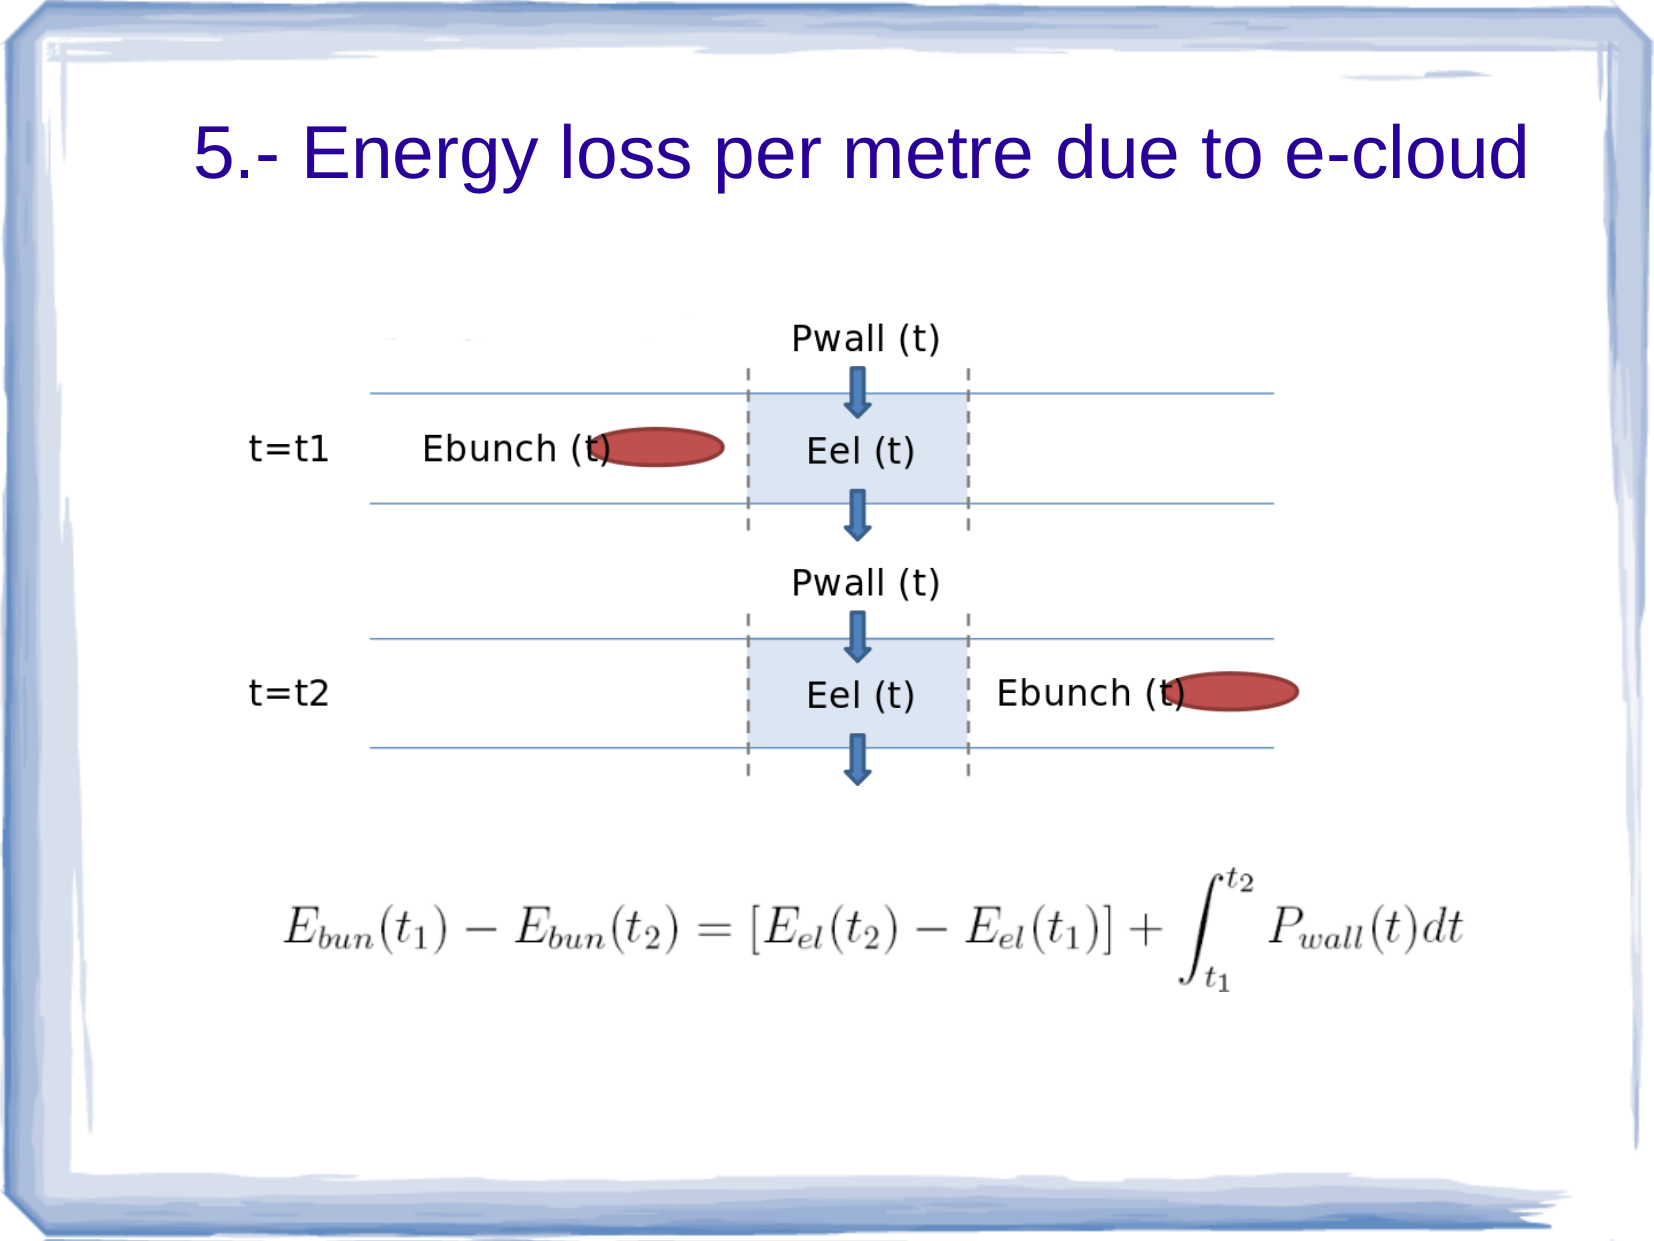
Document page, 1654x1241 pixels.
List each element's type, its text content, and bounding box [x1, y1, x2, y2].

title 5.- Energy loss per metre due to e-cloud [82, 49, 1571, 257]
picture [0, 0, 1654, 1241]
